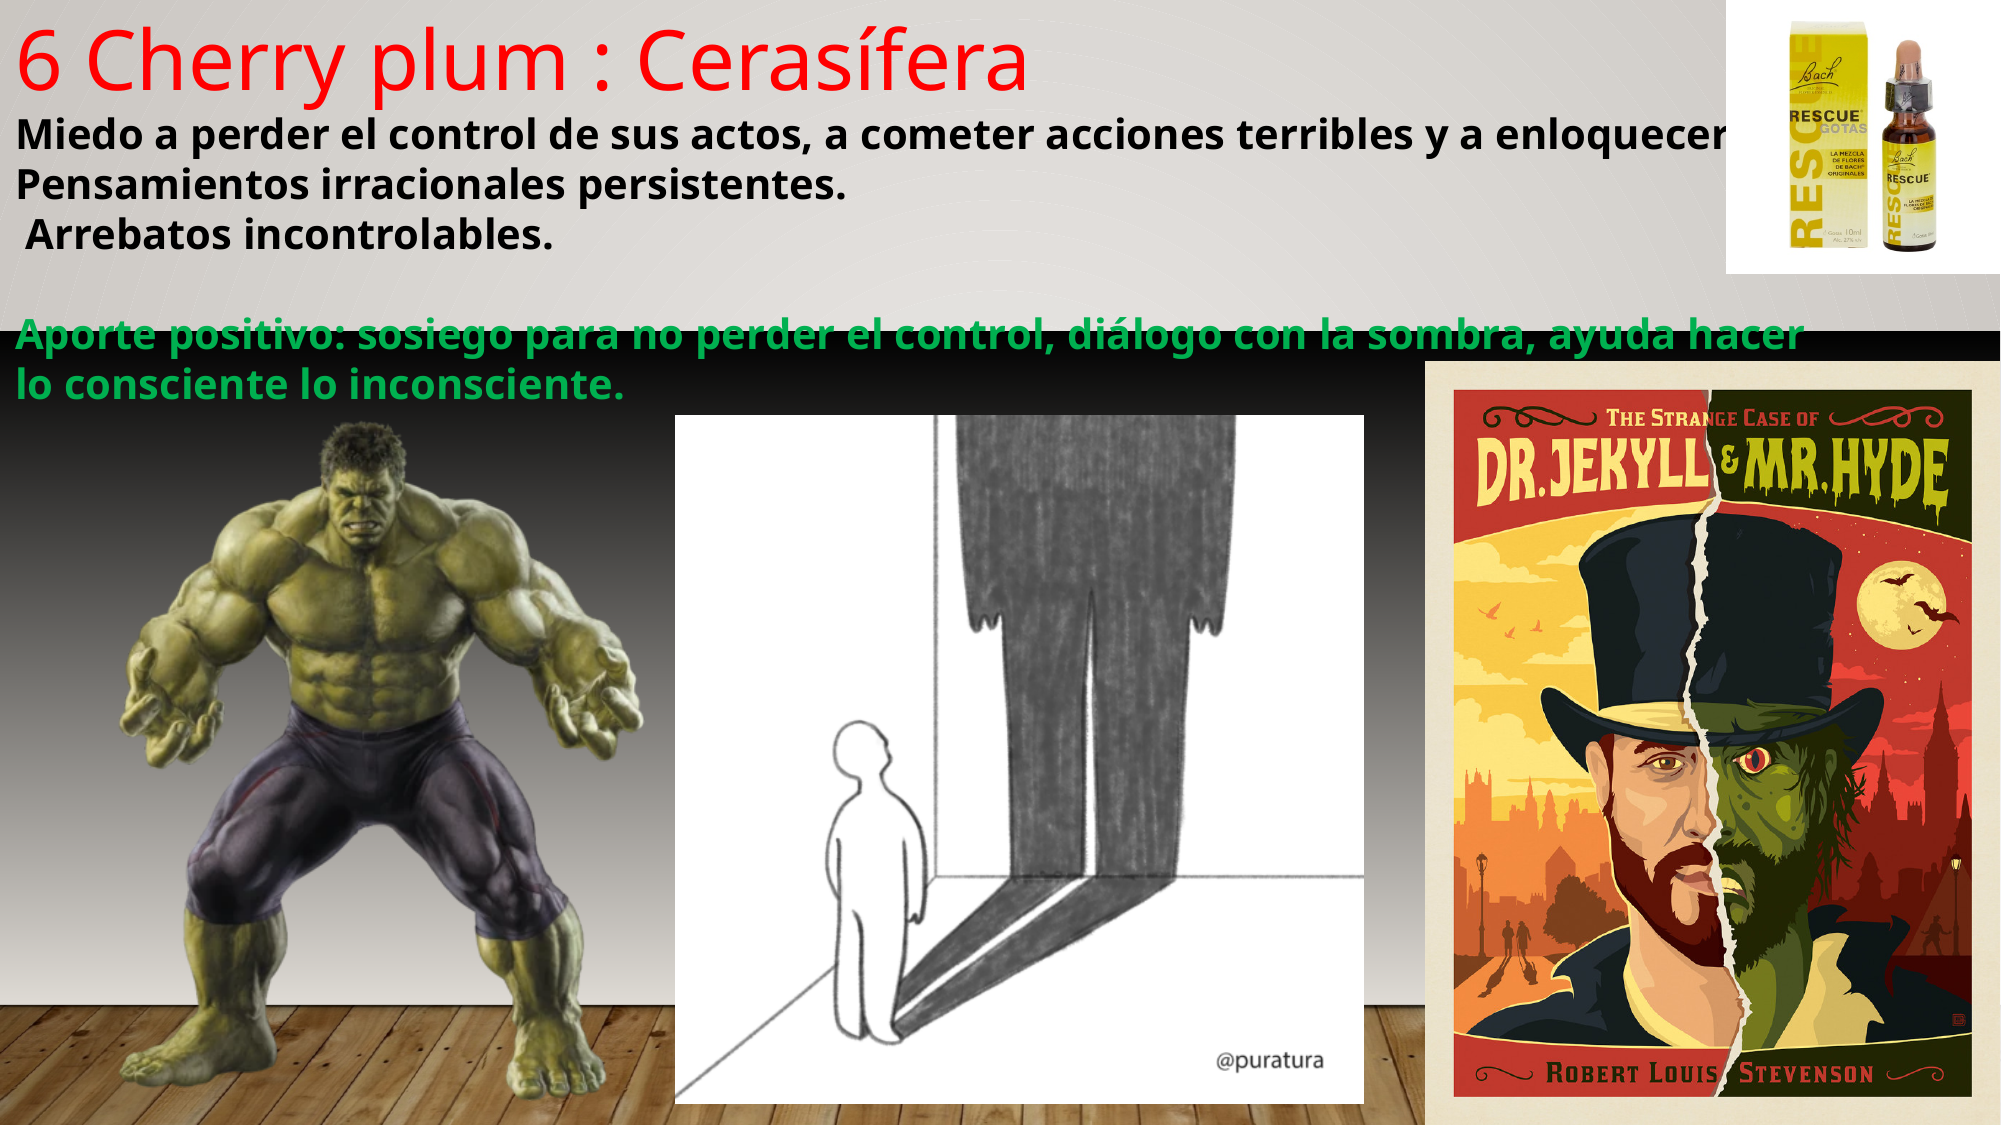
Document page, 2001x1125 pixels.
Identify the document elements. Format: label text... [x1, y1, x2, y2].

picture [1425, 361, 2000, 1125]
text_box 6 Cherry plum : Cerasífera Miedo a perder el control de sus actos, a cometer acciones terribles y a enloquecer. Pensamientos irracionales persistentes. Arrebatos incontrolables. Aporte positivo: sosiego para no perder el control, diálogo con la sombra, ayuda hacer lo consciente lo inconsciente. [0, 0, 1854, 505]
picture [1726, 0, 2000, 274]
picture [104, 415, 658, 1104]
picture [675, 415, 1364, 1104]
